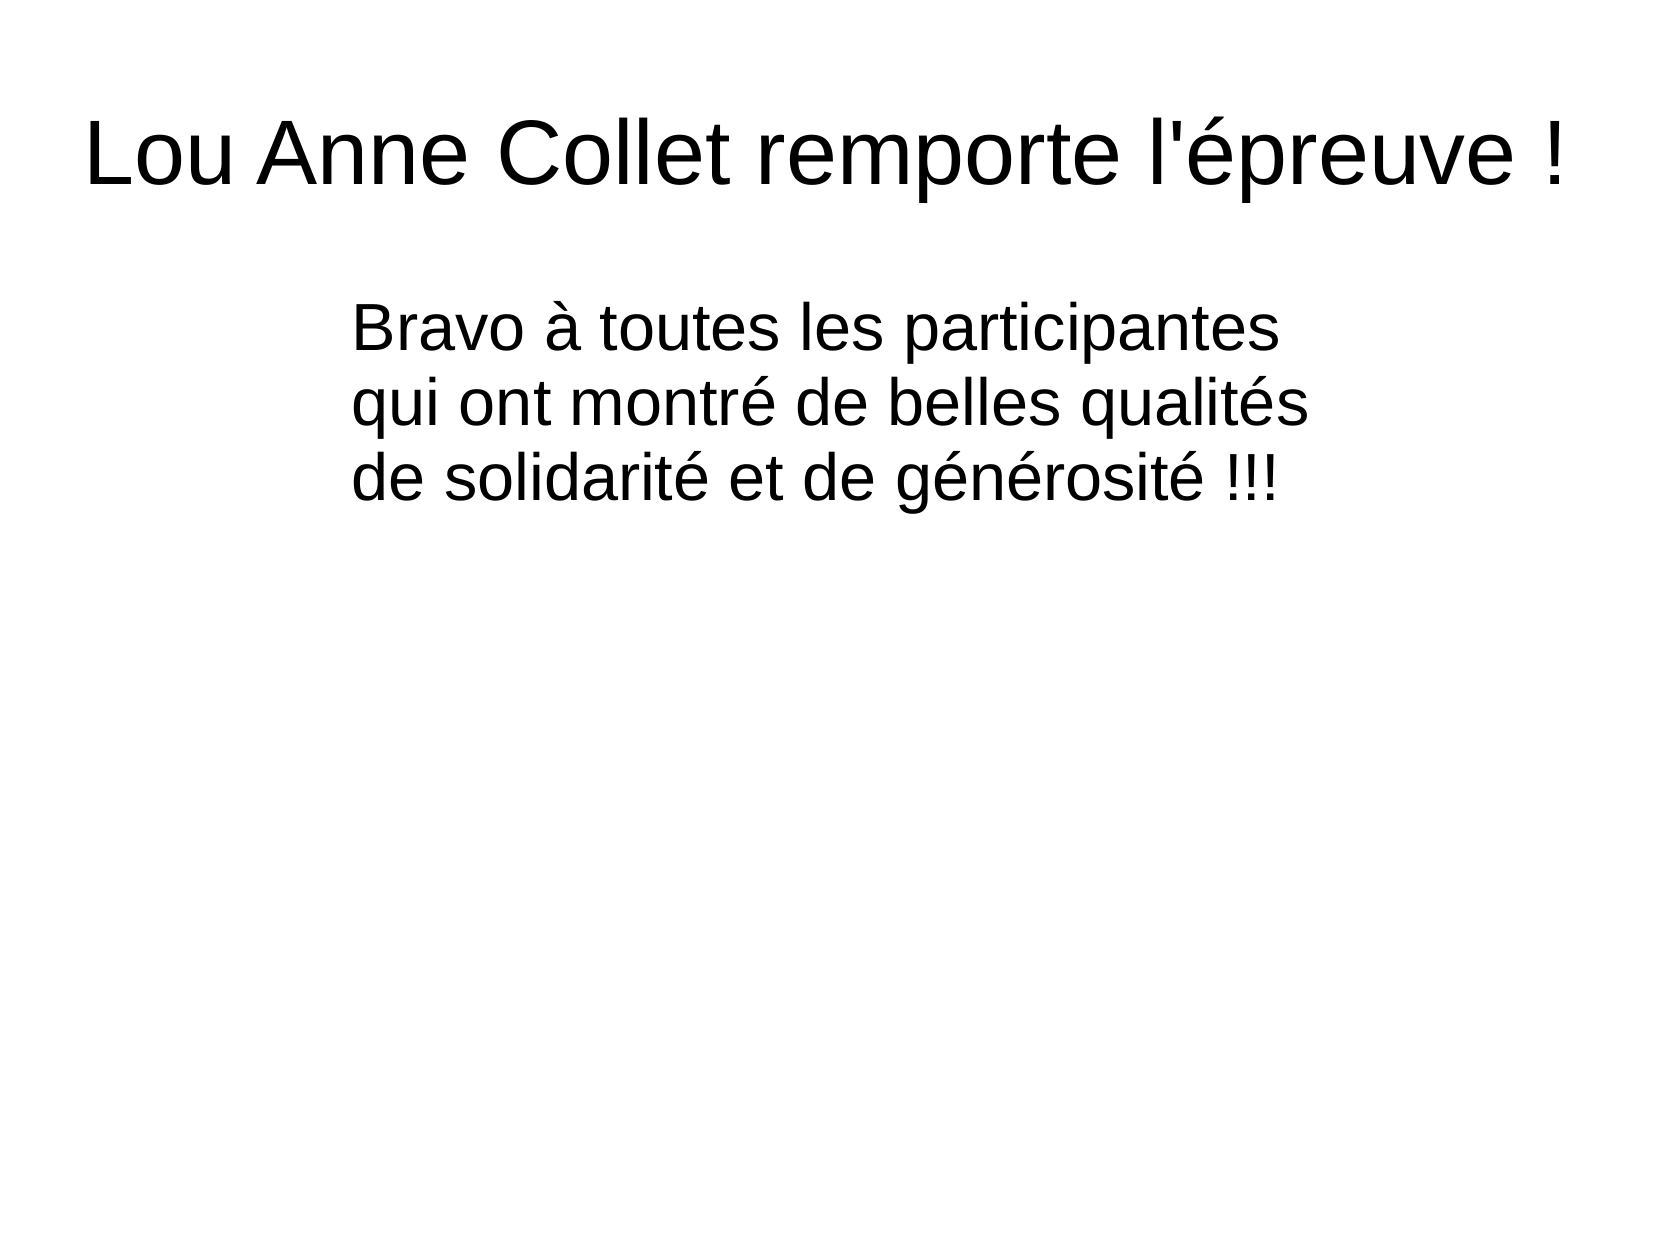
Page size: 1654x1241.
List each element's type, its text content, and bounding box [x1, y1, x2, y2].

title Lou Anne Collet remporte l'épreuve ! [82, 49, 1571, 257]
list Bravo à toutes les participantes qui ont montré de belles qualités de solidarité et de générosité !!! [281, 290, 1373, 1109]
